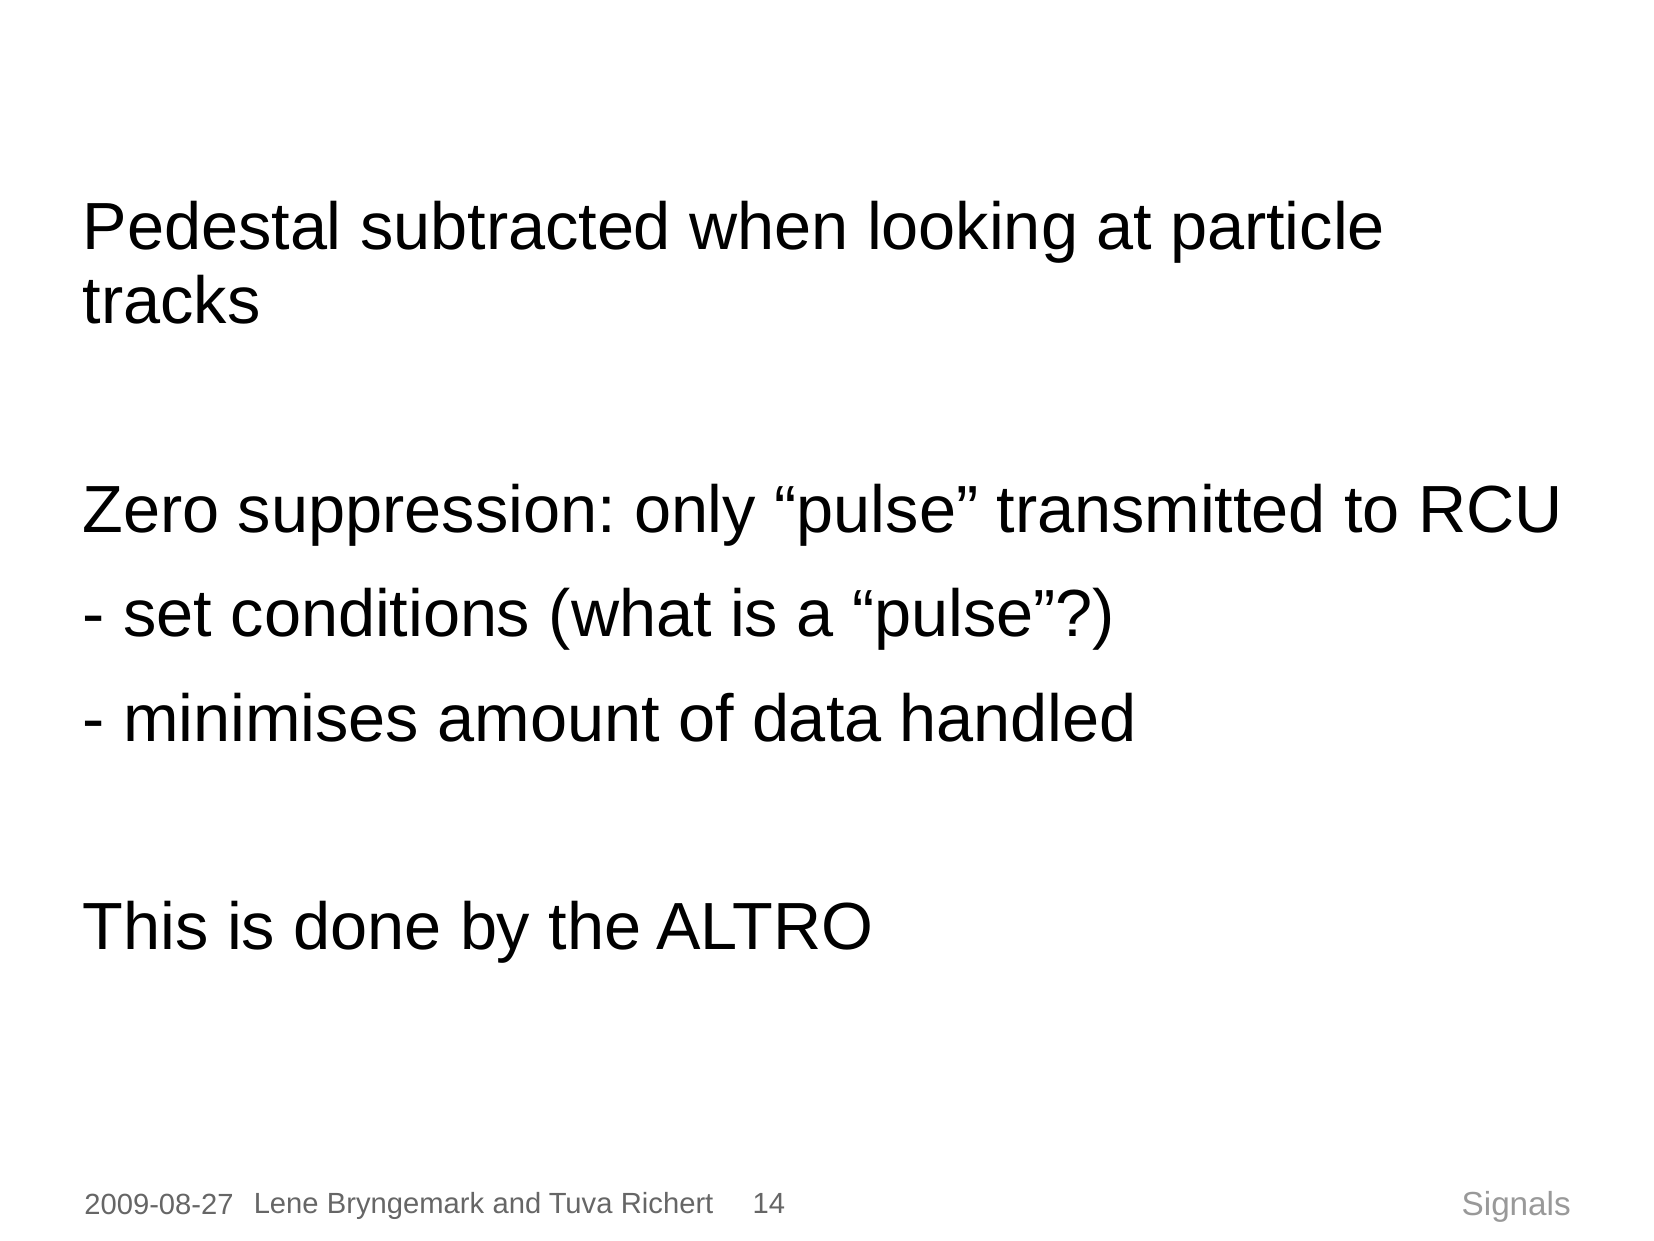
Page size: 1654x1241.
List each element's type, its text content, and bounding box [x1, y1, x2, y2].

list Pedestal subtracted when looking at particle tracks Zero suppression: only “pulse” transmitted to RCU - set conditions (what is a “pulse”?) - minimises amount of data handled This is done by the ALTRO [82, 188, 1571, 1008]
title Signals [82, 1177, 1572, 1232]
